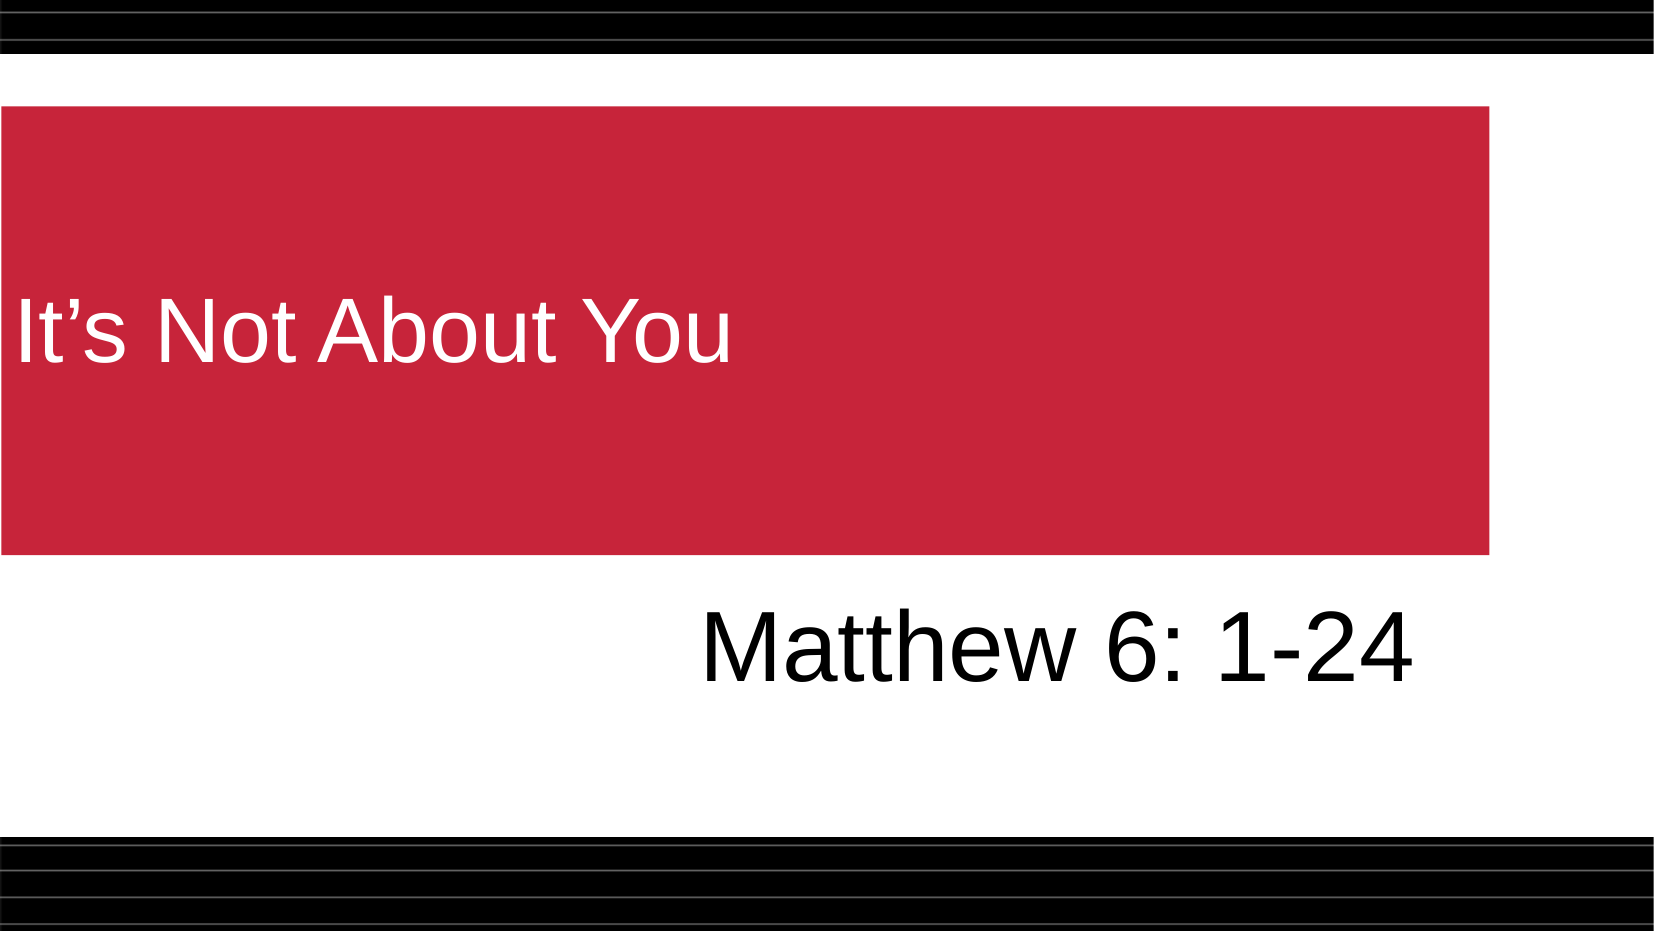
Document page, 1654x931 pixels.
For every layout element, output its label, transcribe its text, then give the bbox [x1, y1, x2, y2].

picture [0, 0, 1654, 54]
title It’s Not About You [1, 106, 1490, 556]
subtitle Matthew 6: 1-24 [625, 590, 1489, 804]
picture [0, 837, 1654, 931]
